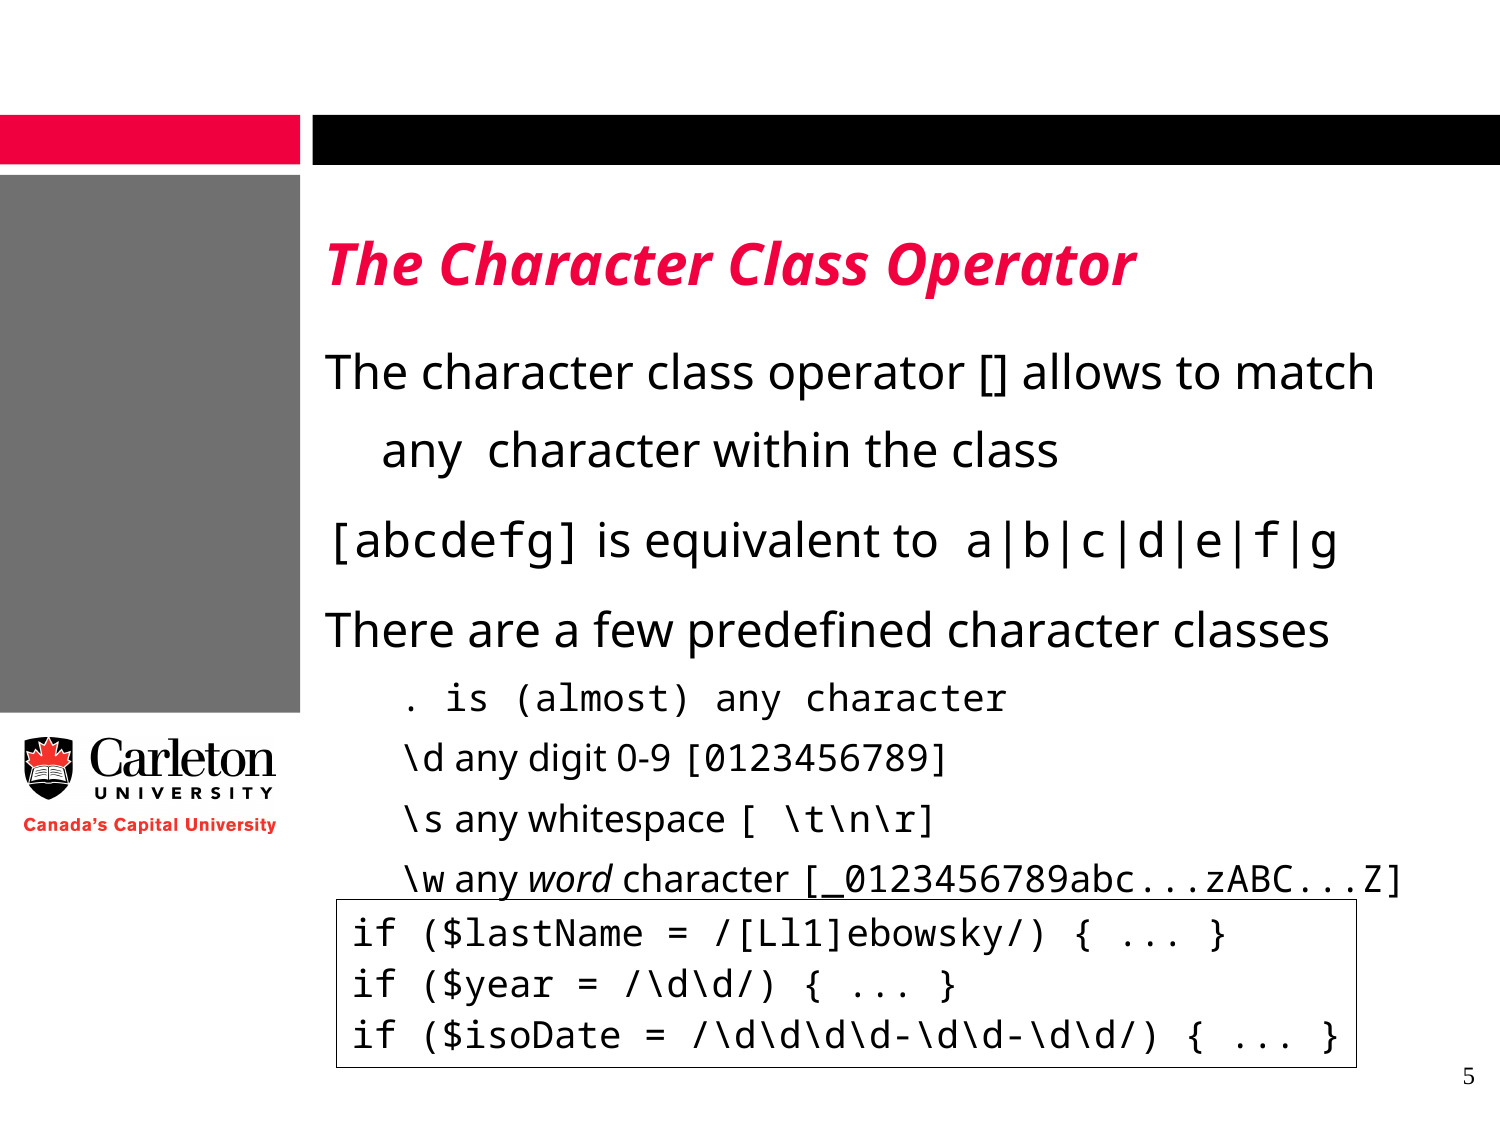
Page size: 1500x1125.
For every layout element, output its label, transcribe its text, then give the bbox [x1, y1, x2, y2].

title The Character Class Operator [324, 194, 1450, 324]
picture [24, 737, 276, 834]
list The character class operator [] allows to match any character within the class [abcdefg] is equivalent to a|b|c|d|e|f|g There are a few predefined character classes . is (almost) any character \d any digit 0-9 [0123456789] \s any whitespace [ \t\n\r] \w any word character [_0123456789abc...zABC...Z] [324, 324, 1450, 1036]
text_box if ($lastName = /[Ll1]ebowsky/) { ... } if ($year = /\d\d/) { ... } if ($isoDate = /\d\d\d\d-\d\d-\d\d/) { ... } [336, 899, 1335, 1051]
